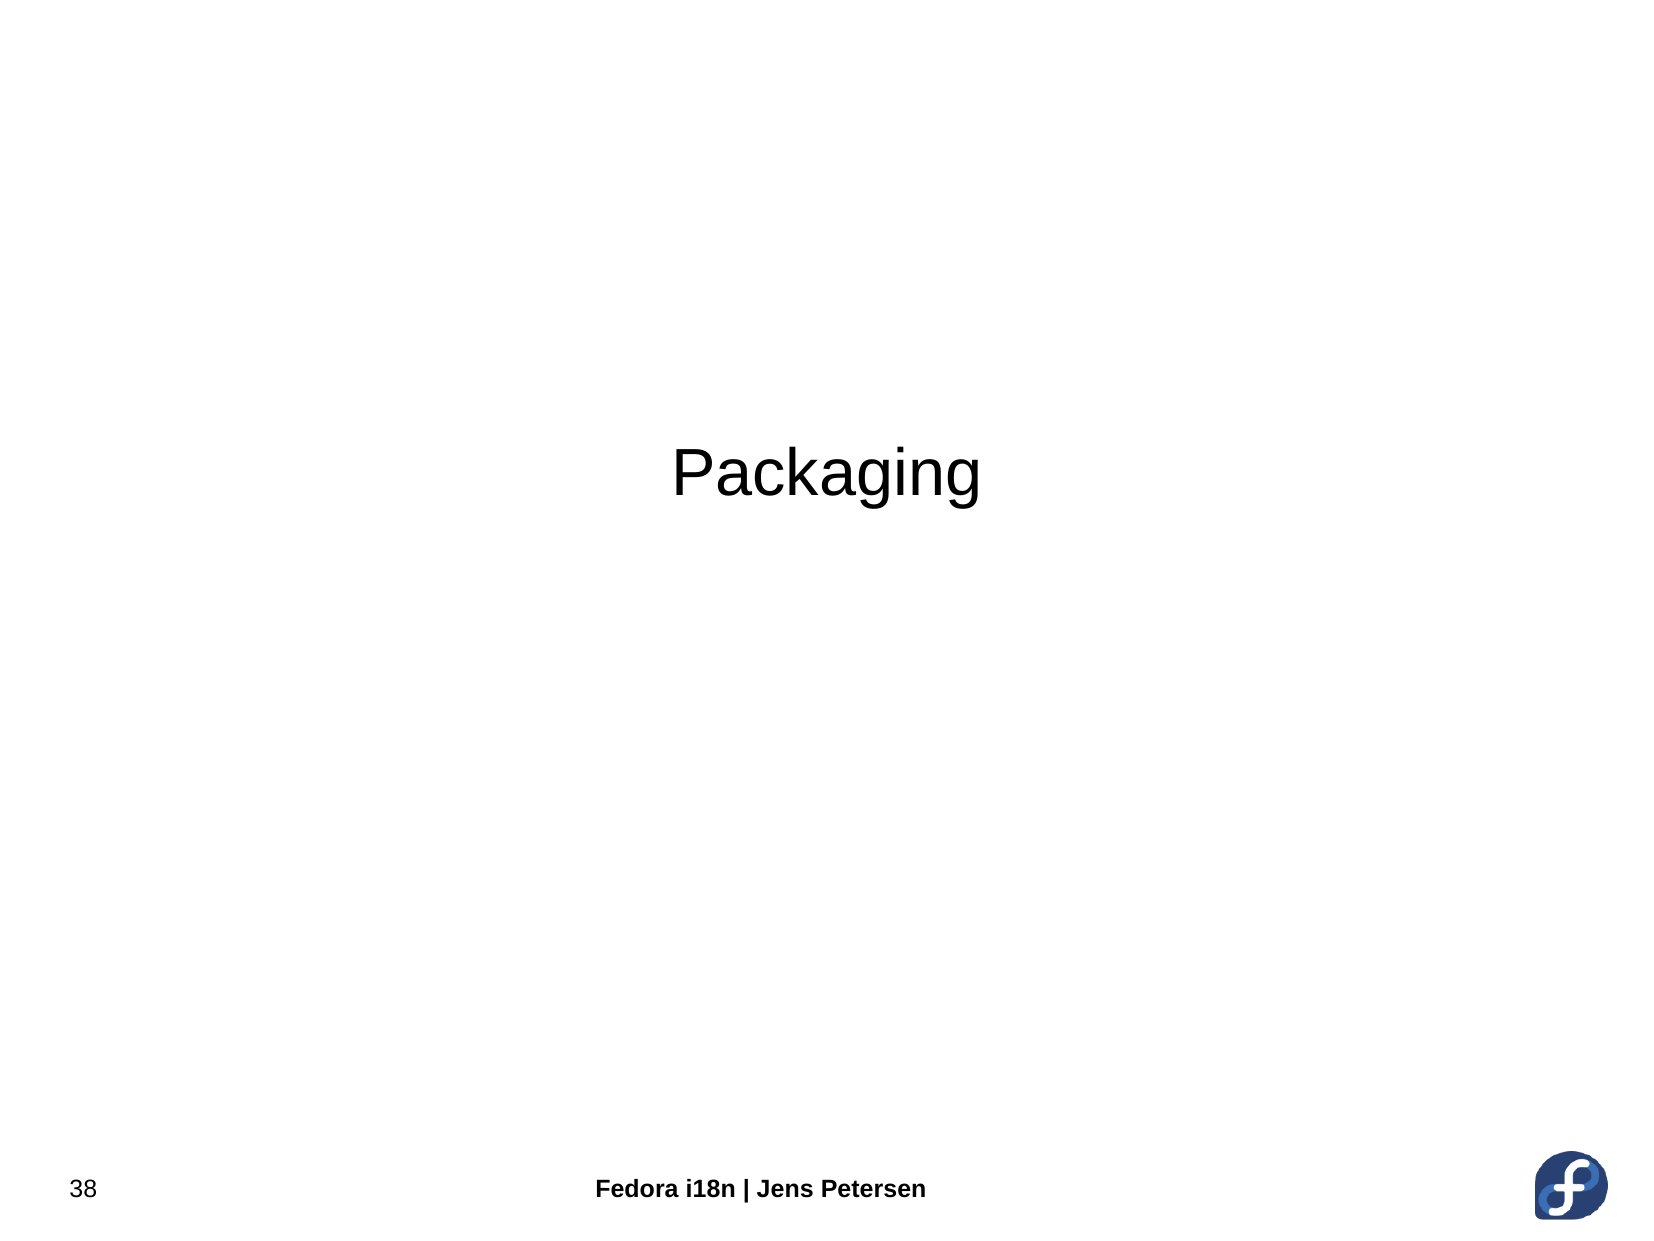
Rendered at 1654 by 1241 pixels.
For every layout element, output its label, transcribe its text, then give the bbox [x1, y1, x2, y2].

subtitle Packaging [82, 37, 1571, 907]
picture [1529, 1146, 1613, 1224]
